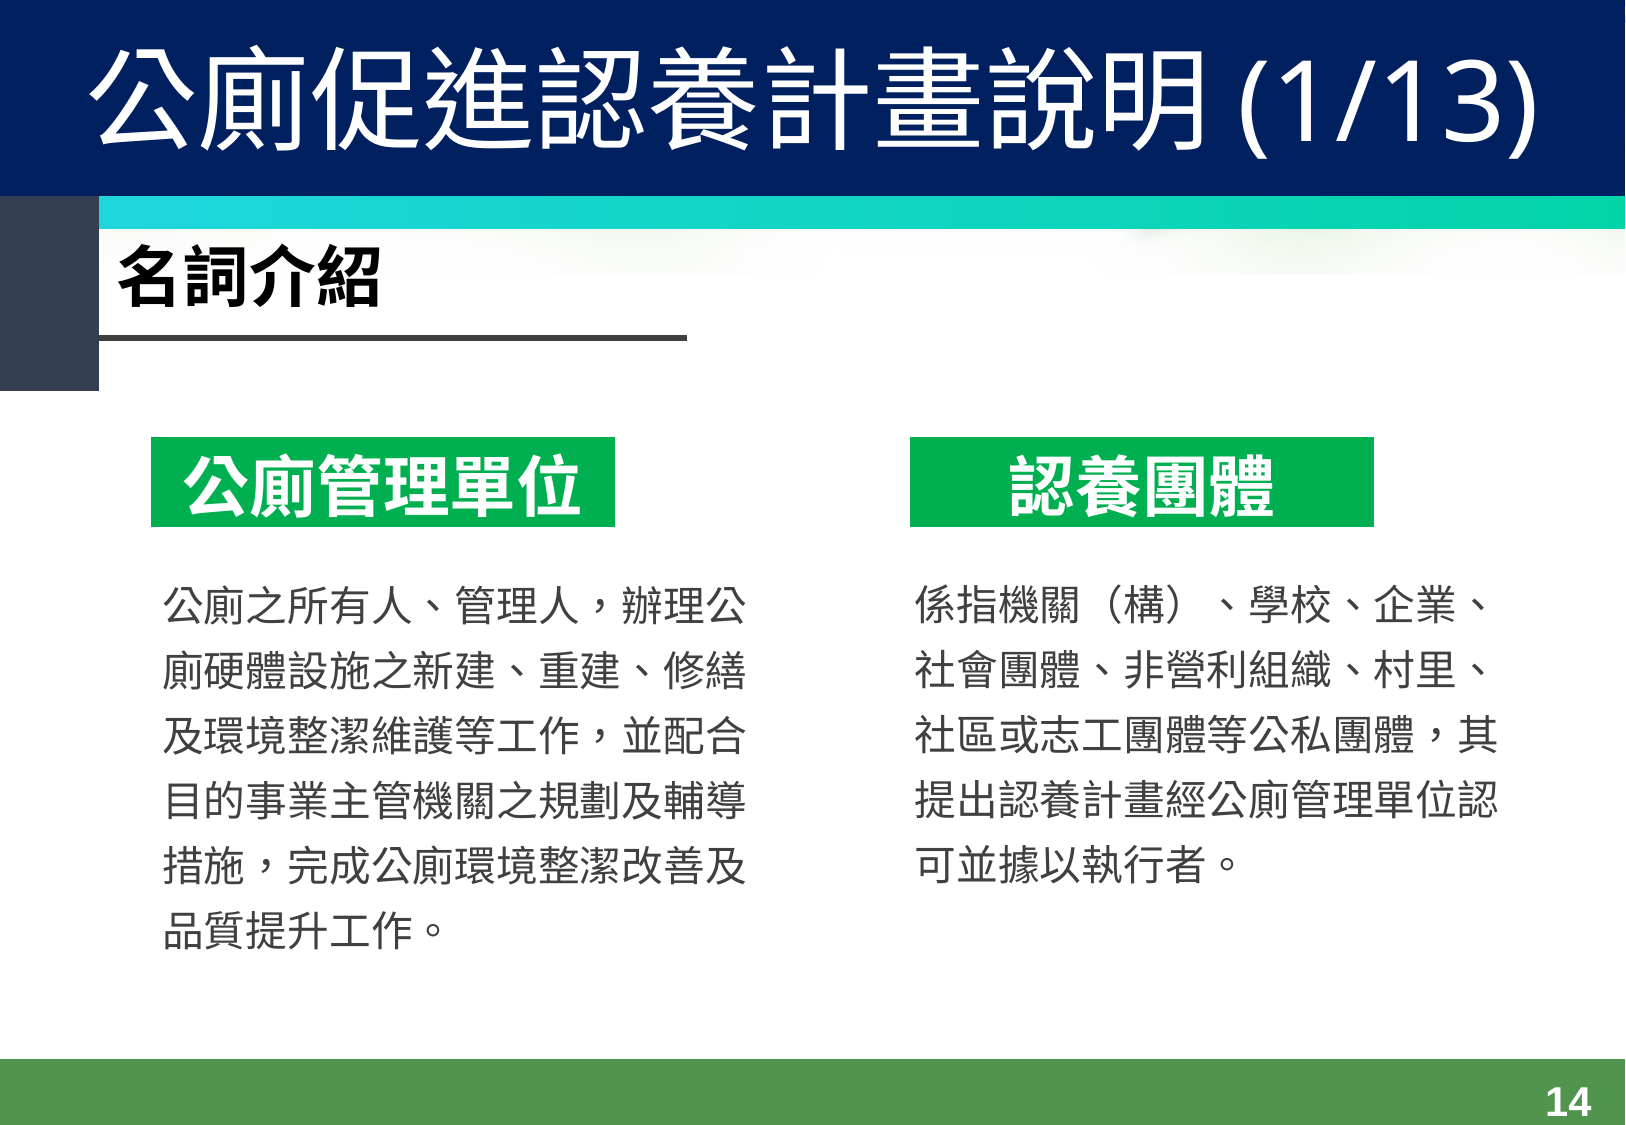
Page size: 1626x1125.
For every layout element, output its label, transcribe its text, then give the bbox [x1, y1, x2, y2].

text_box 認養團體 [910, 437, 1374, 527]
text_box 公廁之所有人、管理人，辦理公廁硬體設施之新建、重建、修繕及環境整潔維護等工作，並配合目的事業主管機關之規劃及輔導措施，完成公廁環境整潔改善及品質提升工作。 [151, 559, 797, 960]
text_box 係指機關（構）、學校、企業、社會團體、非營利組織、村里、社區或志工團體等公私團體，其提出認養計畫經公廁管理單位認可並據以執行者。 [903, 558, 1550, 894]
text_box [1530, 1067, 1625, 1108]
text_box 公廁促進認養計畫說明(1/13) [56, 21, 1569, 173]
text_box [0, 0, 1625, 391]
text_box 名詞介紹 [101, 229, 767, 323]
text_box 公廁管理單位 [151, 437, 615, 527]
